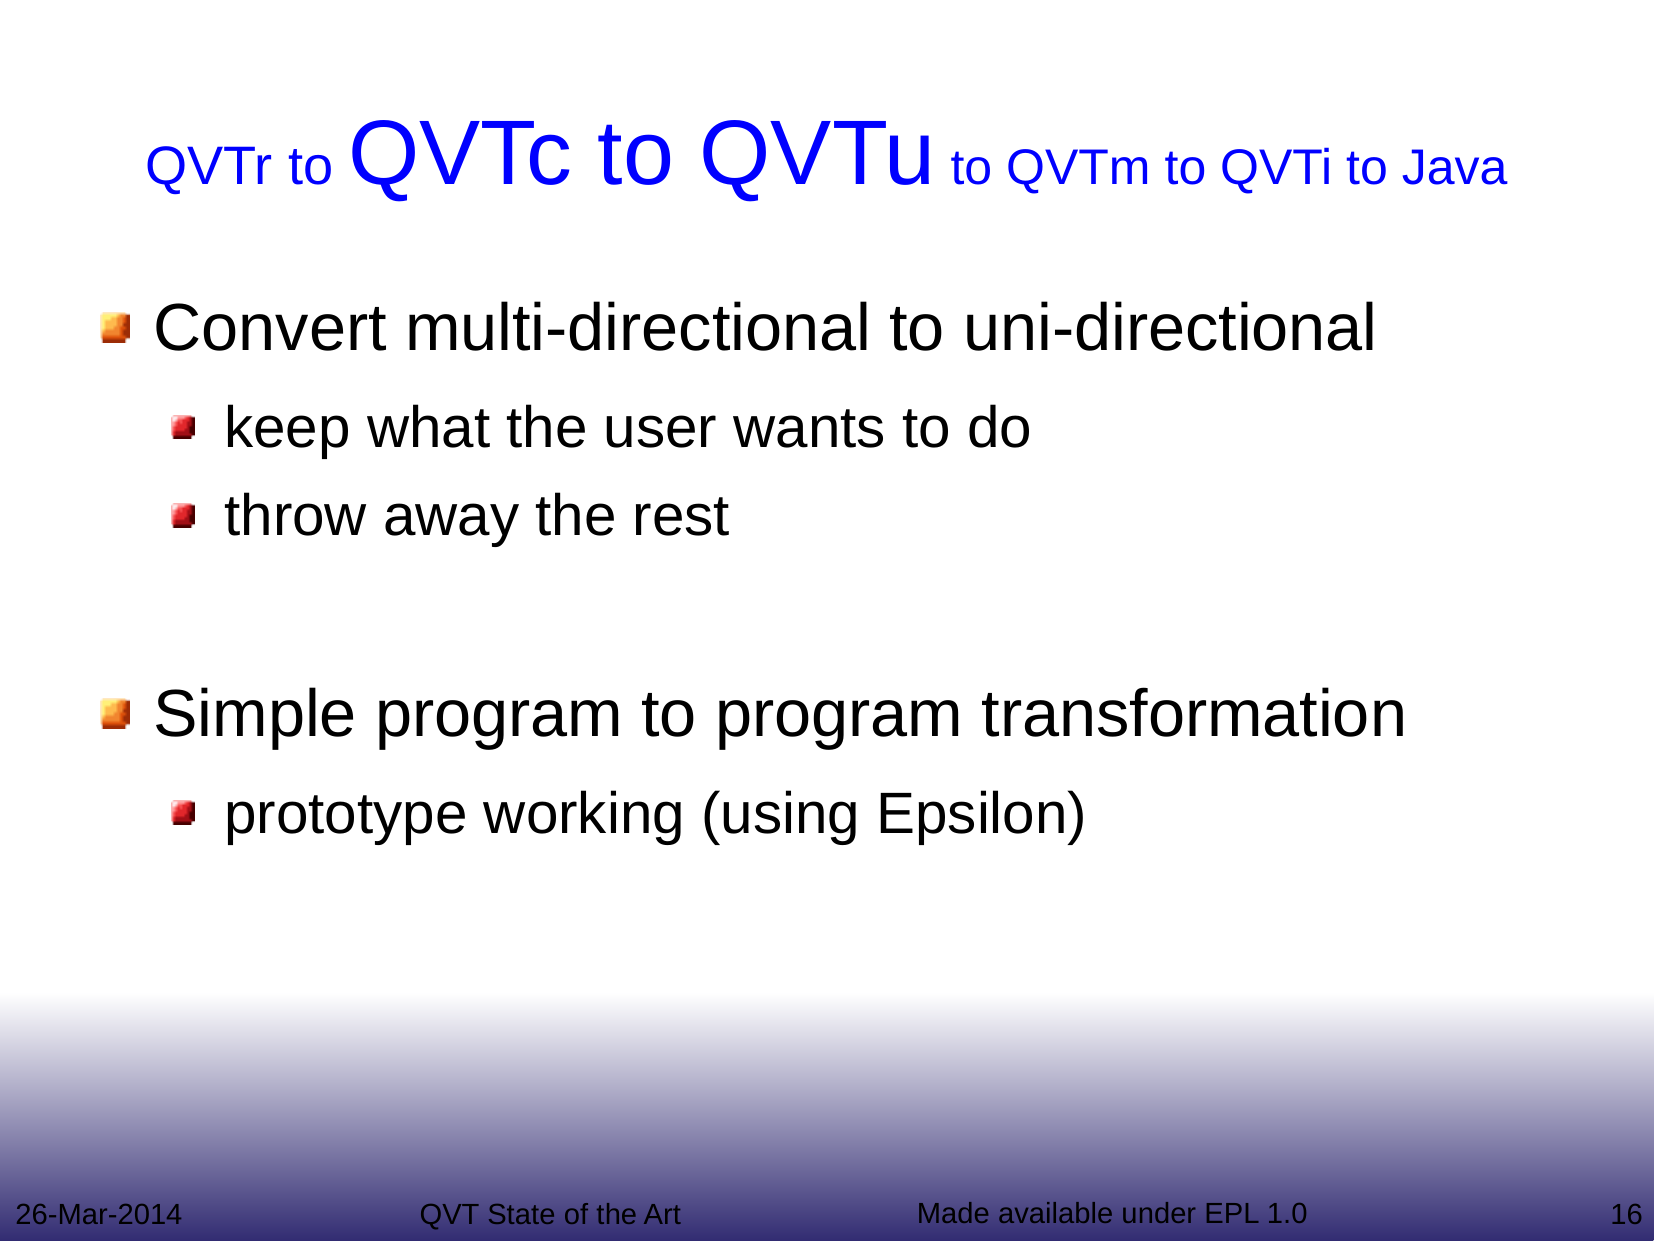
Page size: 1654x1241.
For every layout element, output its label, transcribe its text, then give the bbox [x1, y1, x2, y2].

title QVTr to QVTc to QVTu to QVTm to QVTi to Java [82, 49, 1571, 257]
list Convert multi-directional to uni-directional keep what the user wants to do throw away the rest Simple program to program transformation prototype working (using Epsilon) [82, 290, 1571, 1109]
